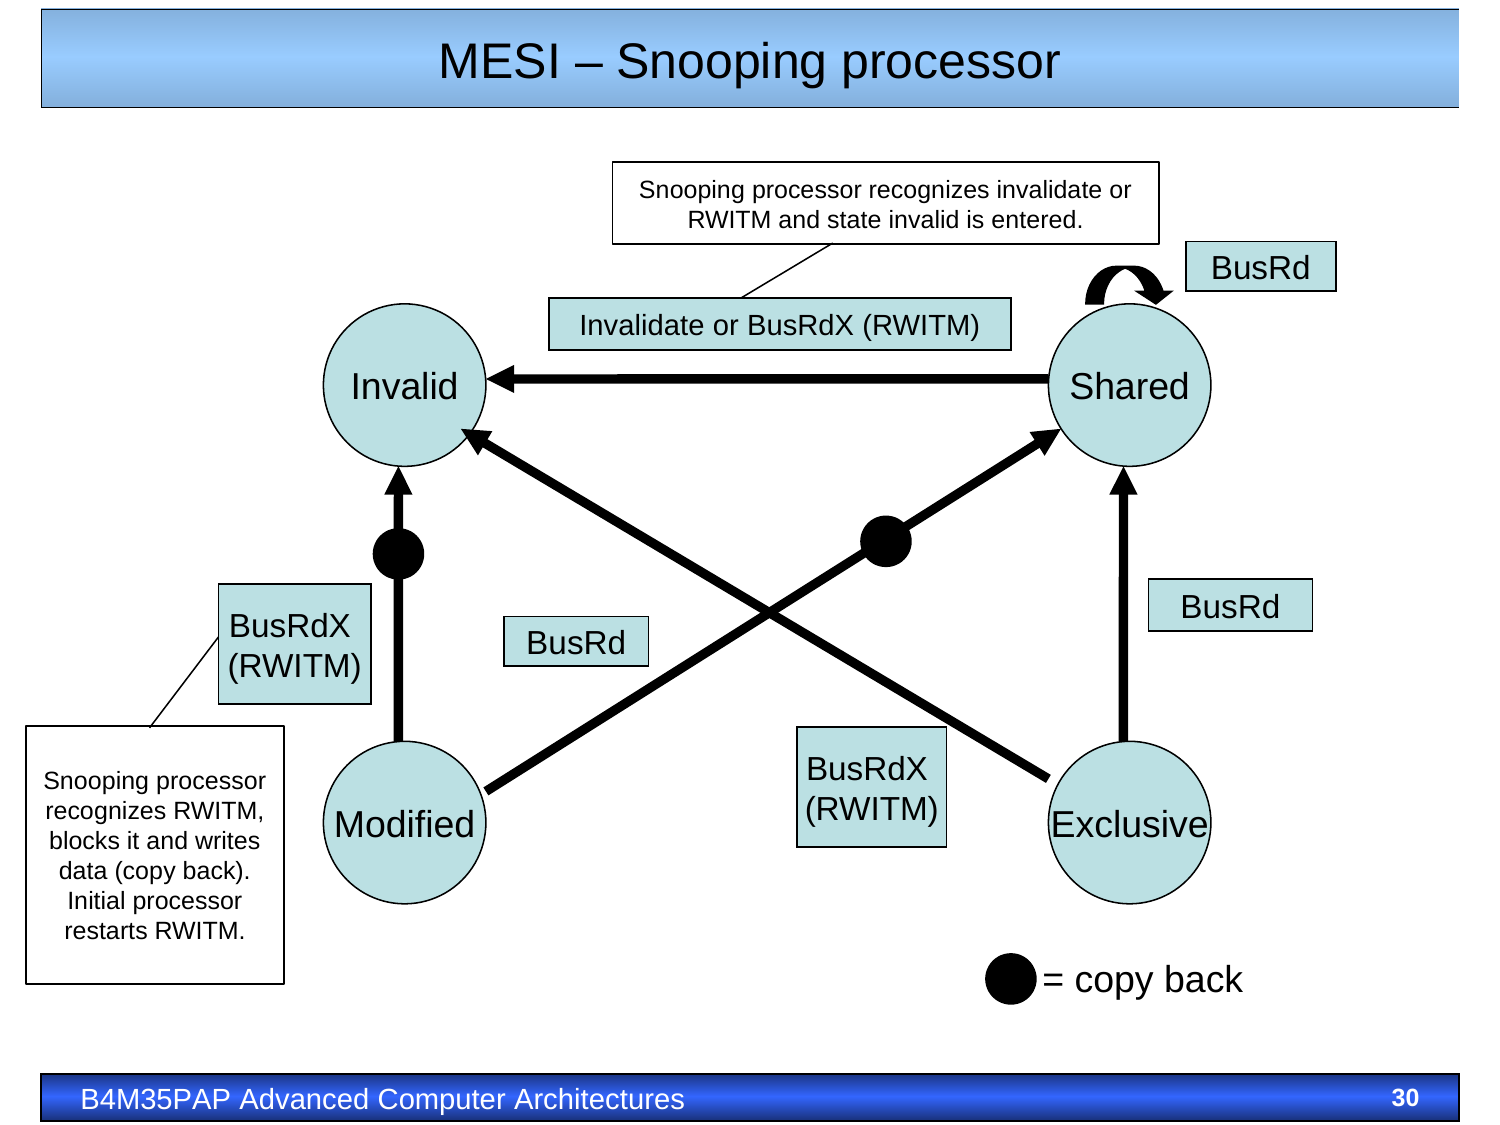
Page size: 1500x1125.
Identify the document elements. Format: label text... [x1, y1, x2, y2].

text_box BusRd [1148, 578, 1313, 631]
text_box BusRdX (RWITM) [218, 584, 372, 705]
title MESI – Snooping processor [41, 8, 1459, 108]
text_box Shared [1048, 303, 1211, 467]
text_box [1085, 266, 1172, 304]
text_box [373, 528, 424, 579]
text_box Exclusive [1048, 741, 1211, 904]
text_box = copy back [1027, 947, 1258, 1008]
text_box [985, 953, 1027, 1004]
text_box Invalid [323, 303, 486, 467]
text_box Snooping processor recognizes RWITM, blocks it and writes data (copy back). Initial processor restarts RWITM. [26, 726, 284, 984]
text_box Invalidate or BusRdX (RWITM) [549, 298, 1011, 350]
text_box BusRd [503, 616, 649, 667]
text_box BusRd [1185, 241, 1336, 292]
text_box Snooping processor recognizes invalidate or RWITM and state invalid is entered. [613, 162, 1159, 244]
text_box Modified [323, 741, 486, 904]
text_box [860, 516, 911, 567]
text_box BusRdX (RWITM) [797, 727, 947, 848]
